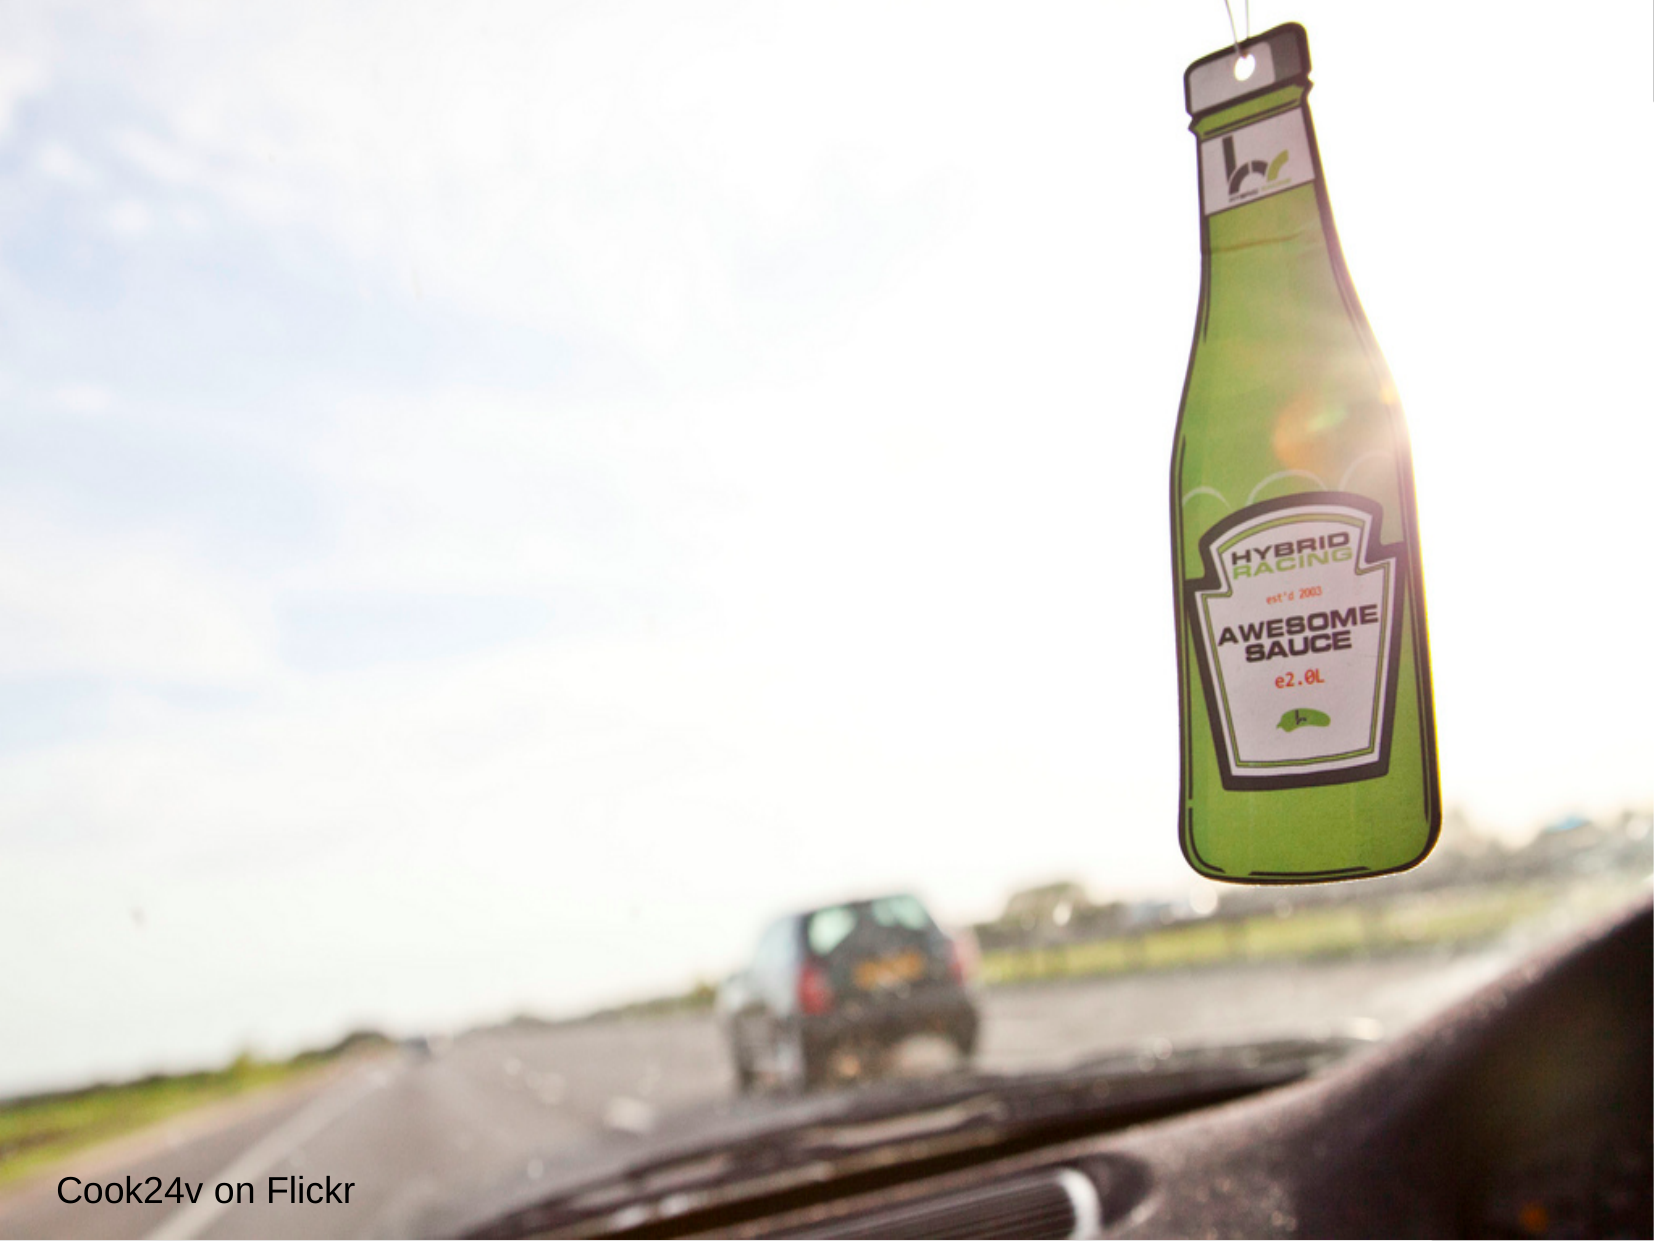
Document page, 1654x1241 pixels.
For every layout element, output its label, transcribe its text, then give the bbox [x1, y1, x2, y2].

text_box Cook24v on Flickr [41, 1162, 371, 1219]
picture [0, 0, 1654, 1241]
